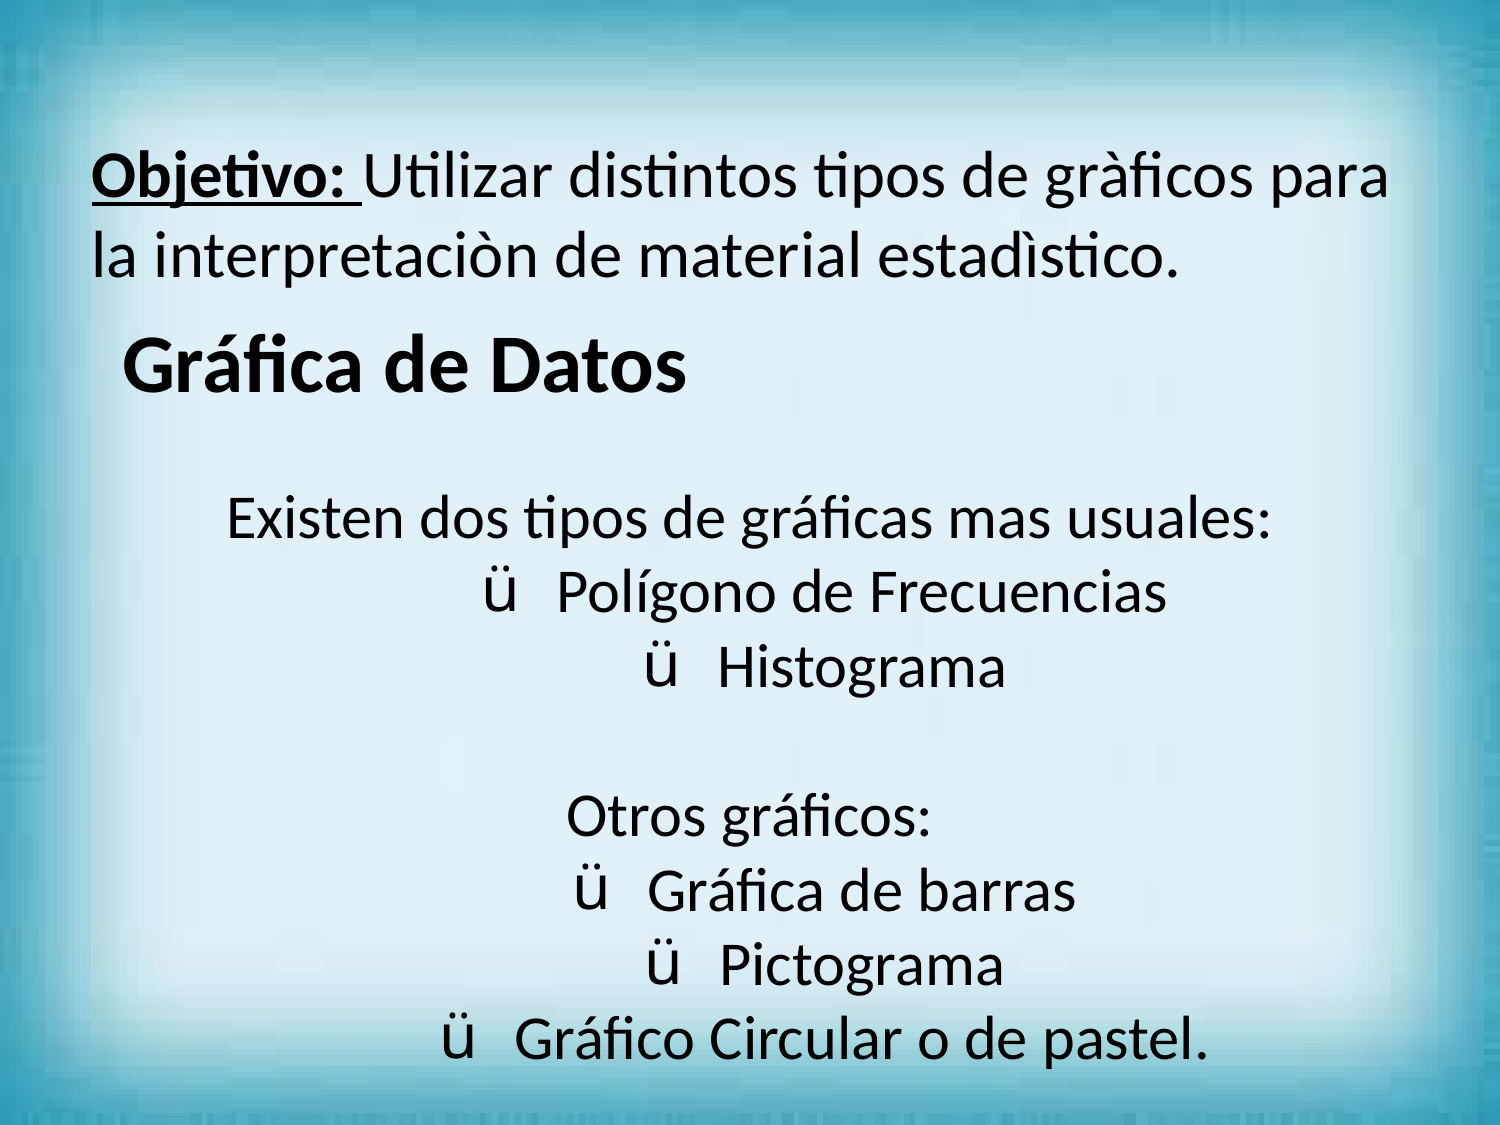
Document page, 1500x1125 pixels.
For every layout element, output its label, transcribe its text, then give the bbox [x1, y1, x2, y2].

subtitle Existen dos tipos de gráficas mas usuales: Polígono de Frecuencias Histograma Otros gráficos: Gráfica de barras Pictograma Gráfico Circular o de pastel. [88, 326, 1412, 1083]
title Objetivo: Utilizar distintos tipos de gràficos para la interpretaciòn de material estadìstico. [76, 90, 1424, 332]
picture [0, 0, 1500, 1125]
text_box Gráfica de Datos [107, 302, 993, 417]
